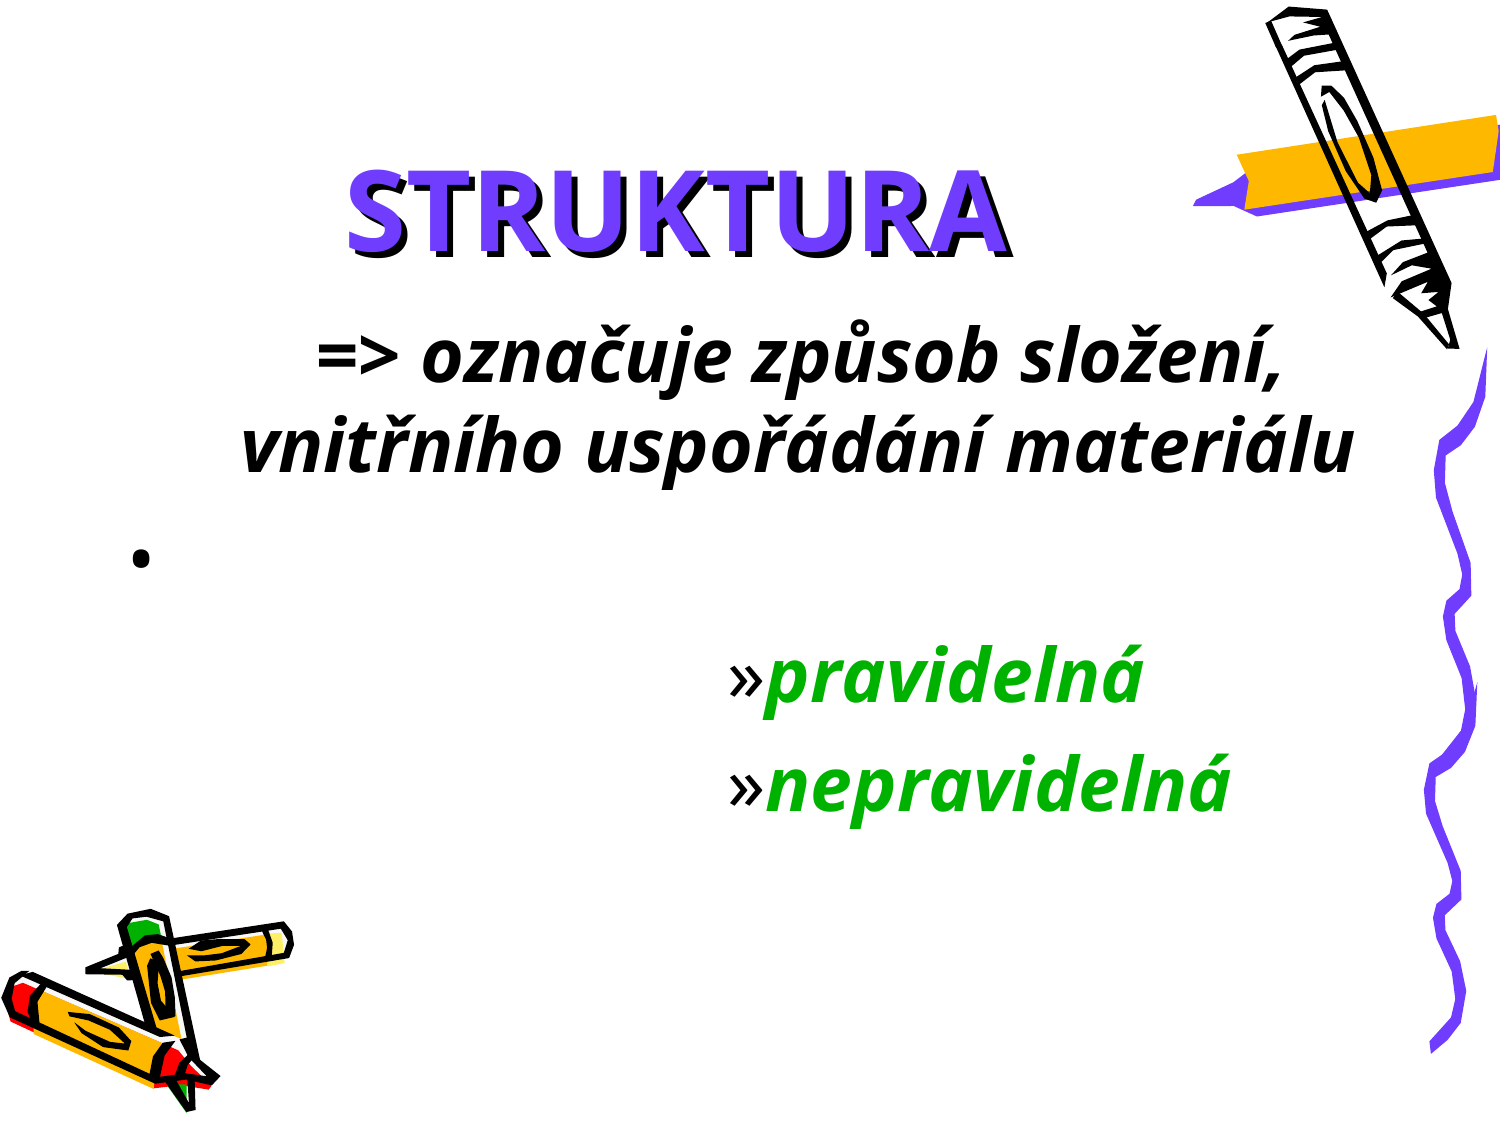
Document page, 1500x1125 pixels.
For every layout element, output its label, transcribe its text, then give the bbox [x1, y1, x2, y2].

list => označuje způsob složení, vnitřního uspořádání materiálu pravidelná nepravidelná [112, 299, 1375, 901]
title STRUKTURA [112, 131, 1240, 279]
